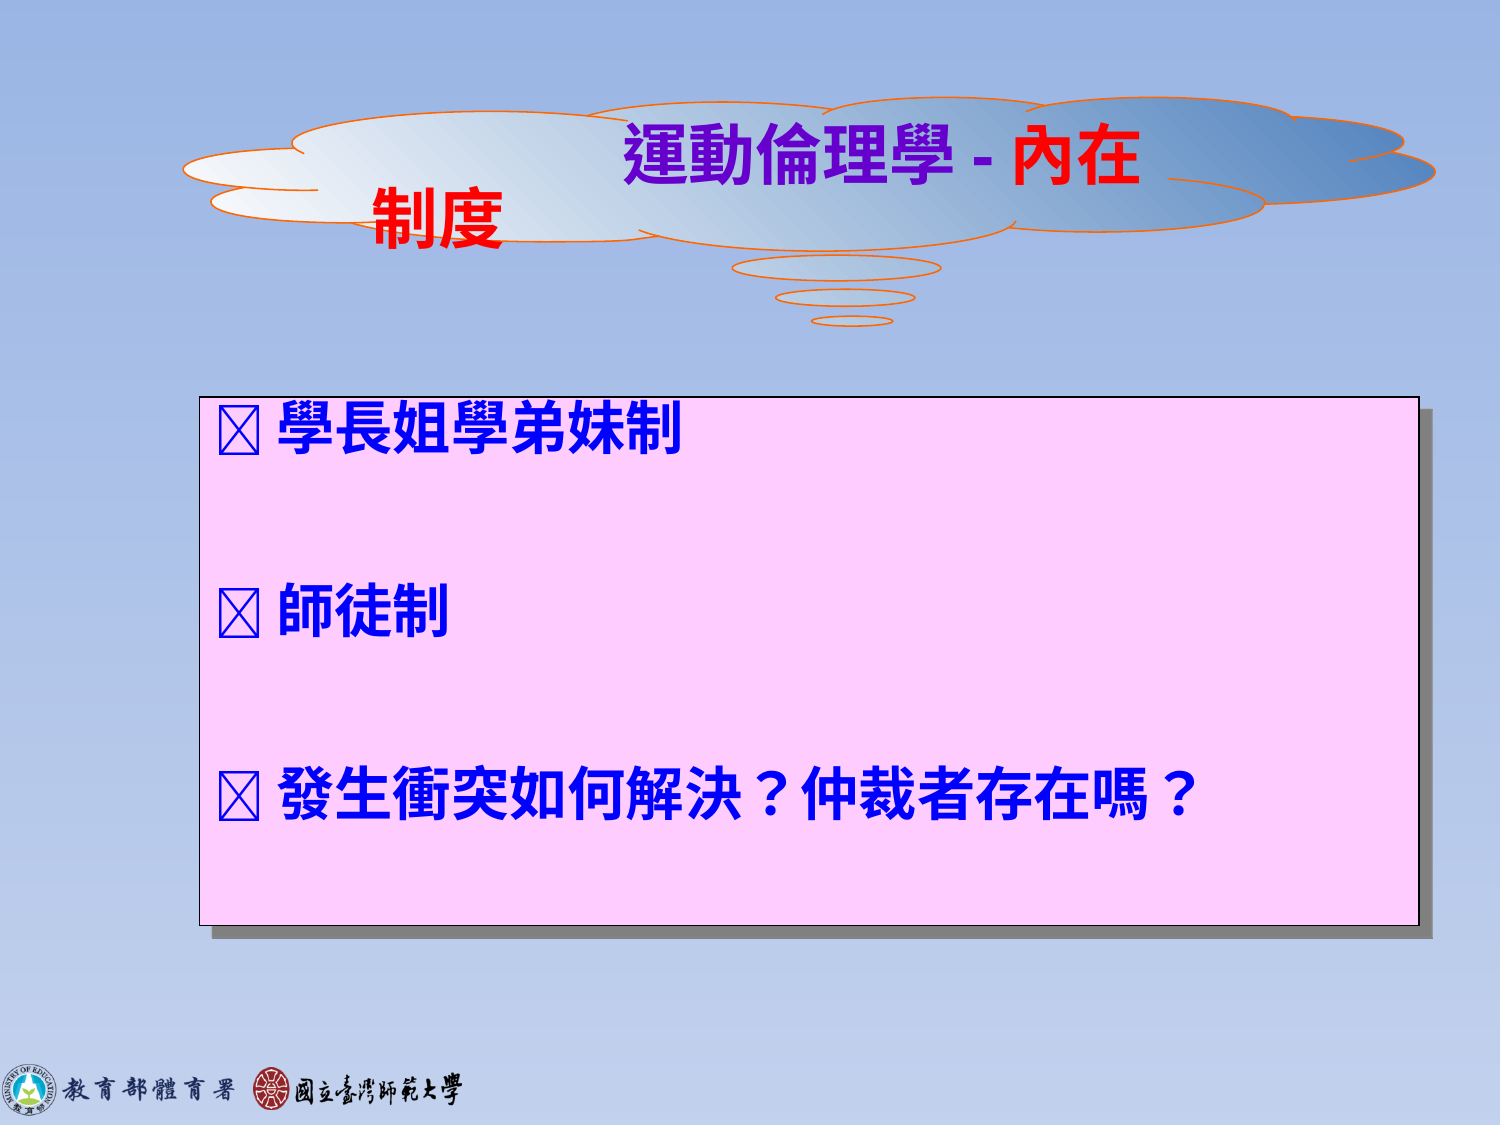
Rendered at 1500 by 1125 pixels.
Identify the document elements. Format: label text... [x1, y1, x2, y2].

text_box 運動倫理學-內在制度 [775, 289, 915, 307]
text_box 運動倫理學-內在制度 [183, 97, 1436, 252]
text_box 運動倫理學-內在制度 [732, 255, 941, 281]
text_box 學長姐學弟妹制 師徒制 發生衝突如何解決？仲裁者存在嗎？ [199, 397, 1419, 925]
text_box 運動倫理學-內在制度 [811, 316, 893, 327]
